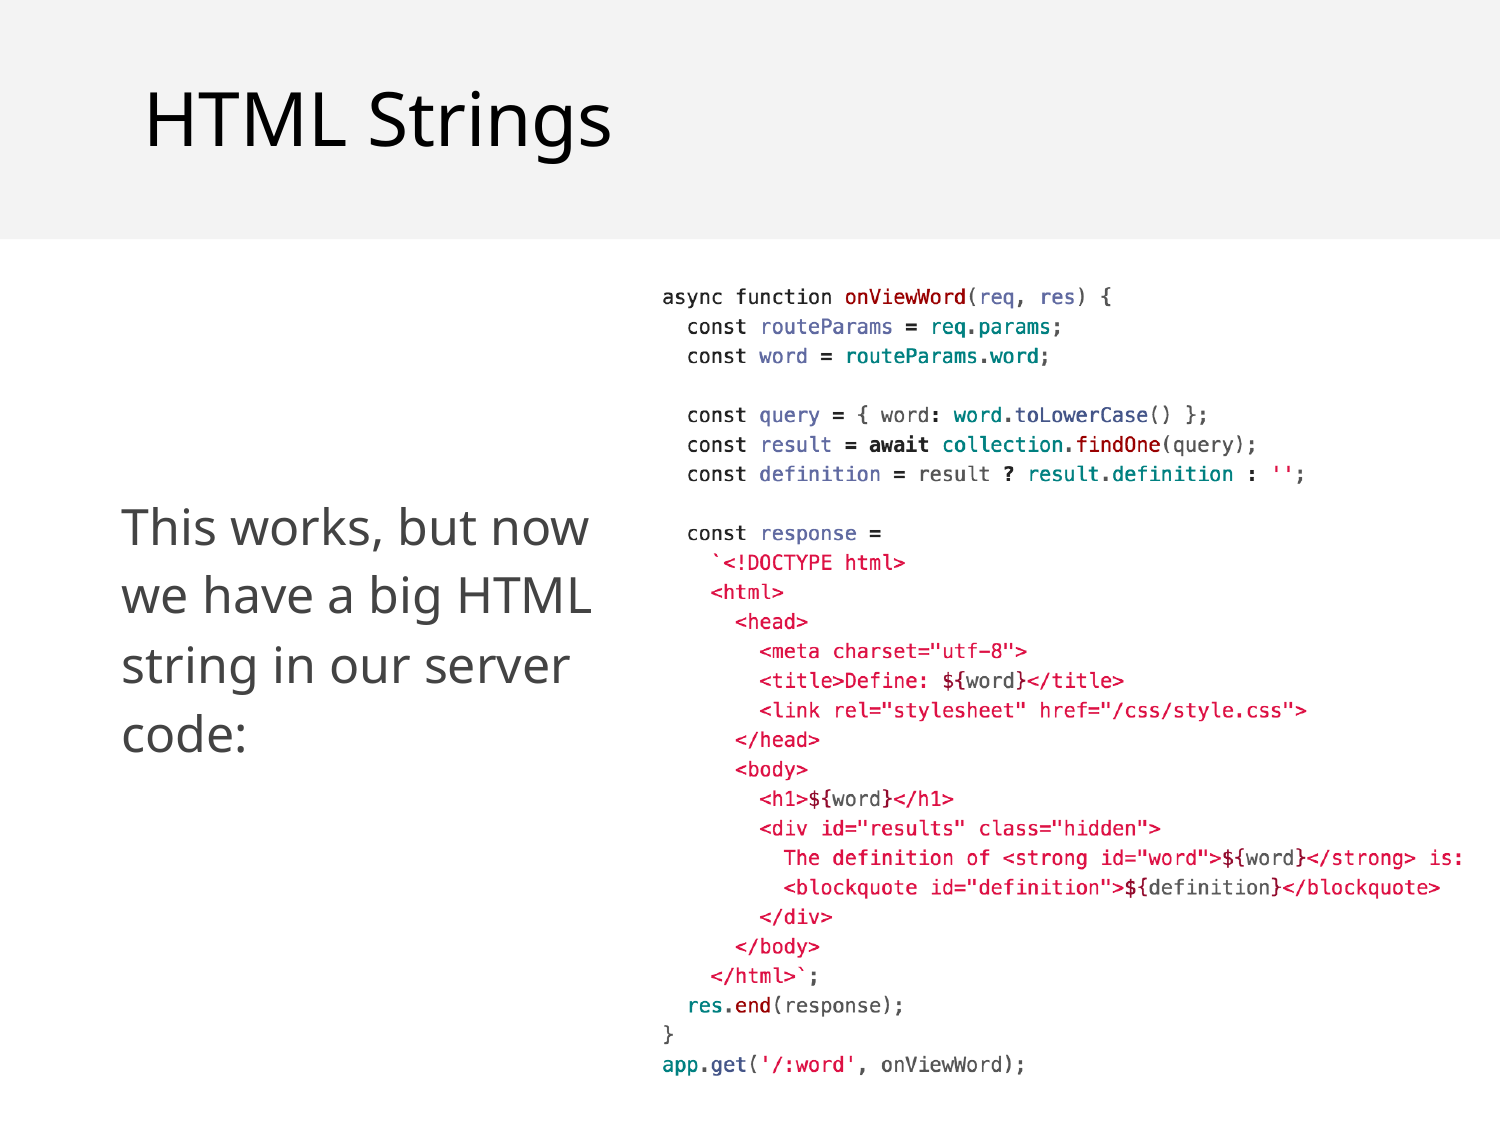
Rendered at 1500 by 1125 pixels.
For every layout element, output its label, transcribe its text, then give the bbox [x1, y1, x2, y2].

picture [648, 282, 1481, 1093]
title HTML Strings [128, 56, 1372, 183]
list This works, but now we have a big HTML string in our server code: [106, 471, 632, 717]
